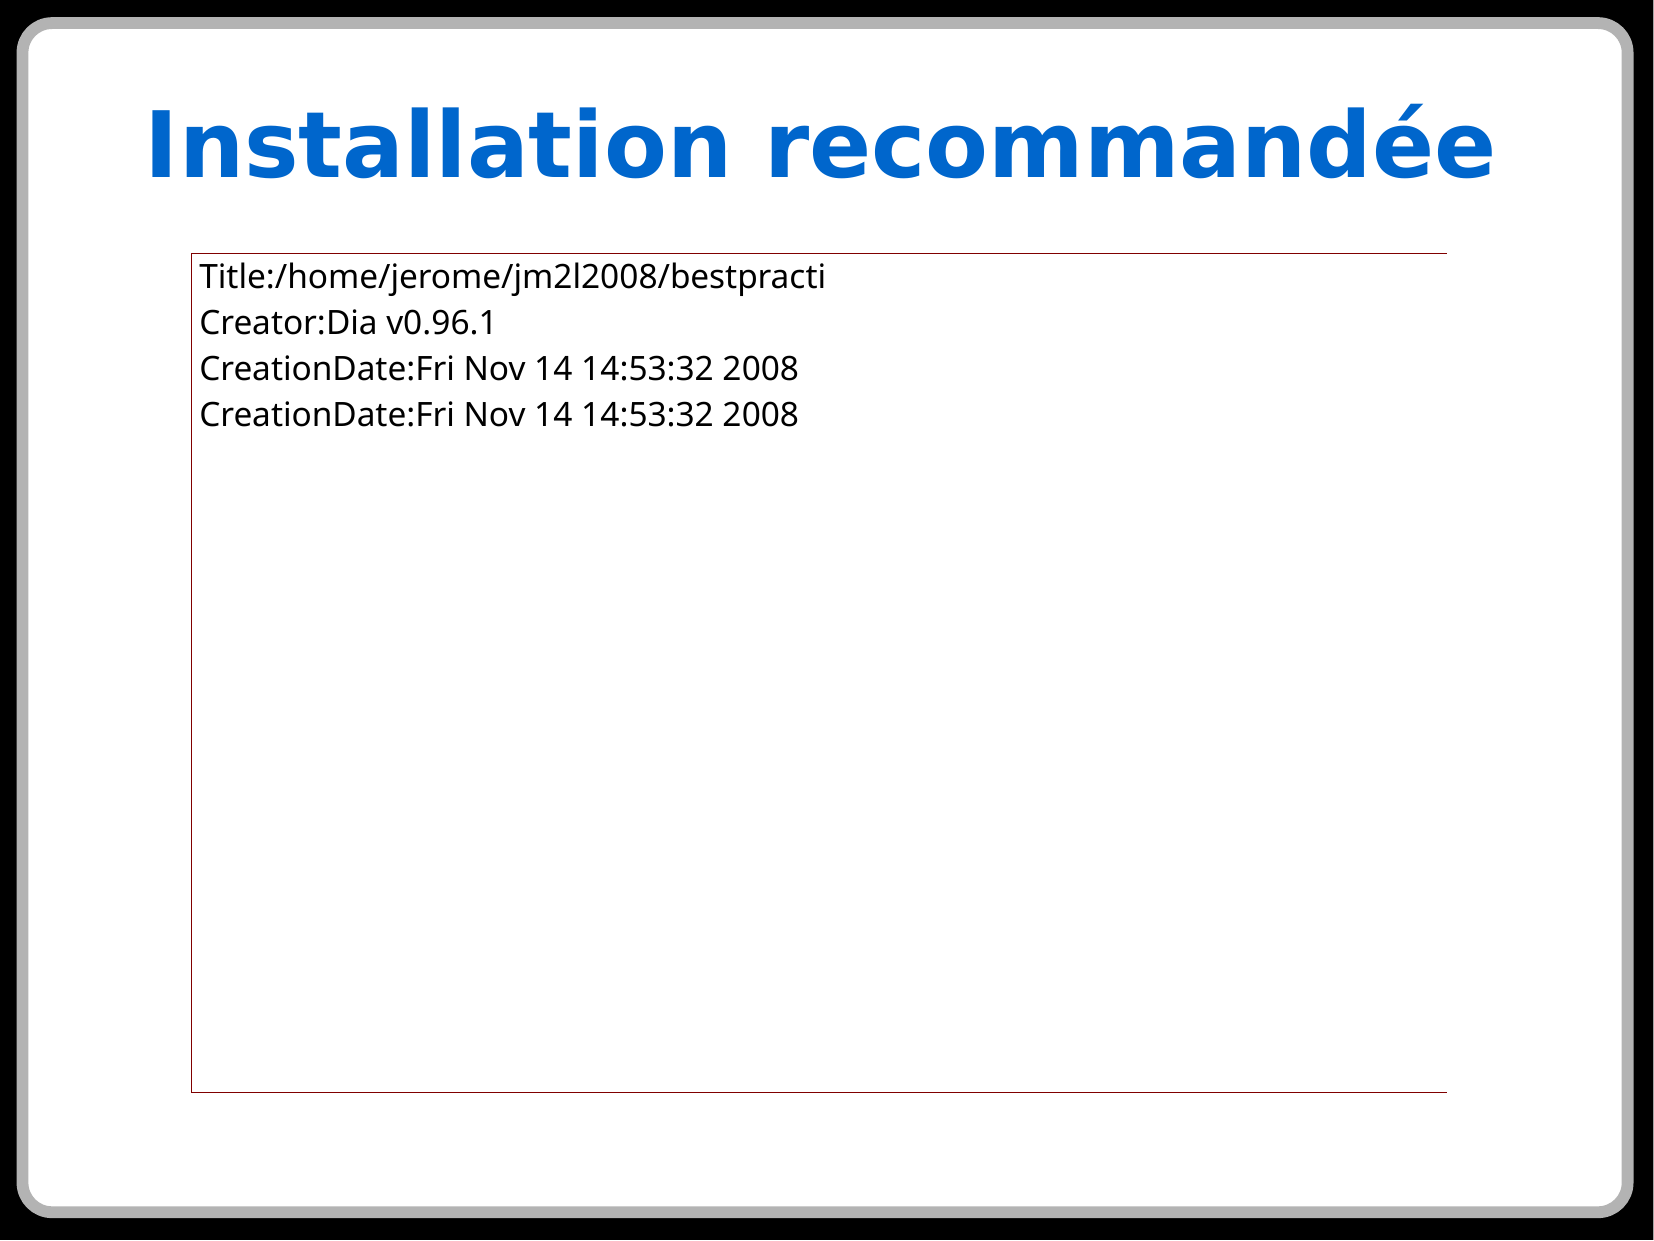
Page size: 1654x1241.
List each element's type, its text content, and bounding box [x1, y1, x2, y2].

picture [188, 250, 1447, 1093]
title Installation recommandée [67, 91, 1577, 199]
